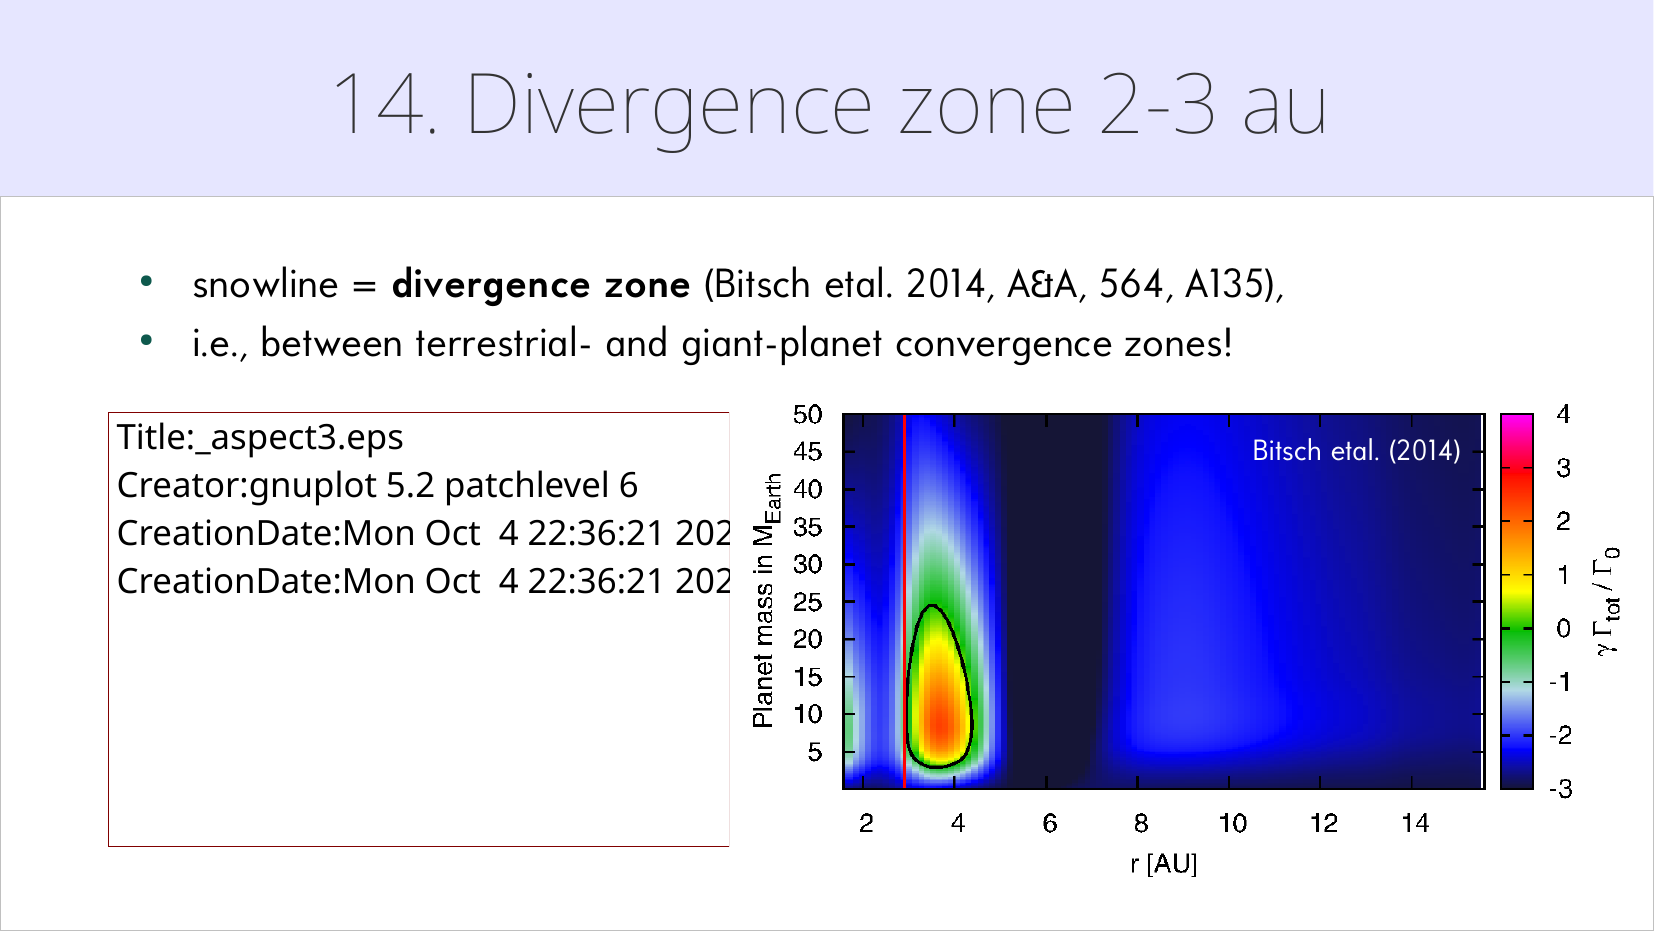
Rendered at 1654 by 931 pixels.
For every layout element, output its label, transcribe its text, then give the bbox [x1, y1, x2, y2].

picture [753, 404, 1620, 877]
list snowline = divergence zone (Bitsch etal. 2014, A&A, 564, A135), i.e., between terrestrial- and giant-planet convergence zones! [121, 258, 1501, 798]
picture [105, 410, 730, 847]
title 14. Divergence zone 2-3 au [124, 23, 1537, 179]
text_box Bitsch etal. (2014) [1237, 425, 1476, 475]
